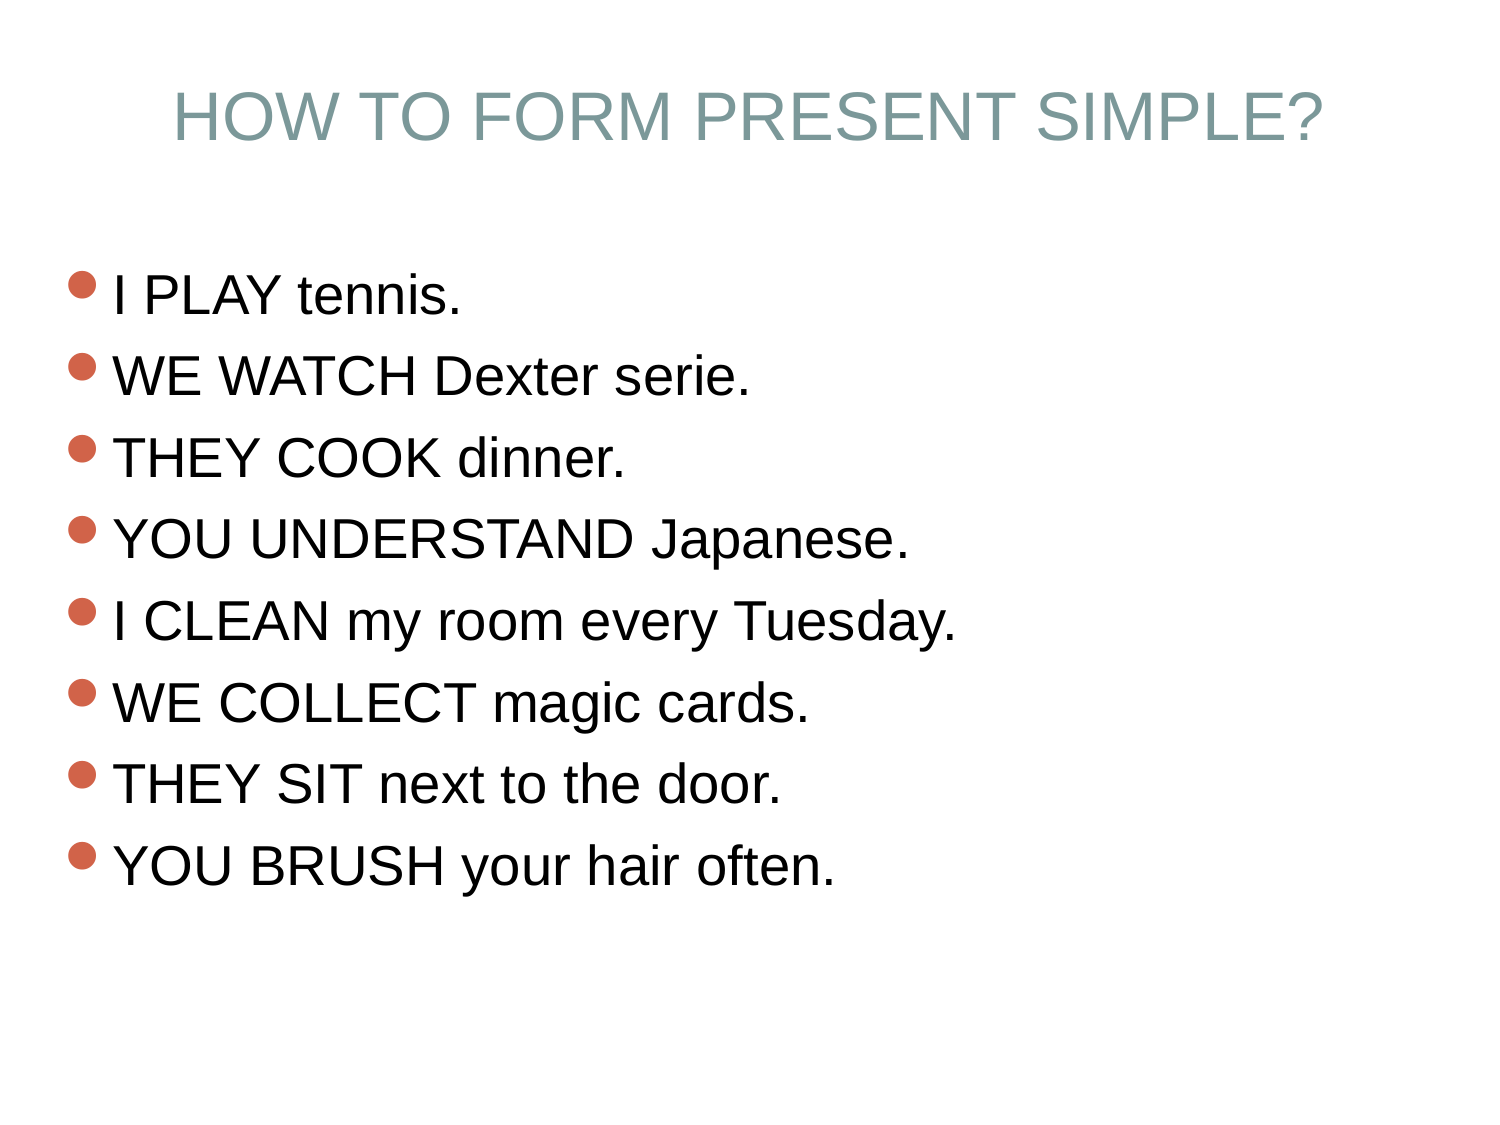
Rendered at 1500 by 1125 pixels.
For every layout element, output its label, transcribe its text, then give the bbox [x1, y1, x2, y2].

list I PLAY tennis. WE WATCH Dexter serie. THEY COOK dinner. YOU UNDERSTAND Japanese. I CLEAN my room every Tuesday. WE COLLECT magic cards. THEY SIT next to the door. YOU BRUSH your hair often. [49, 250, 1445, 1001]
title HOW TO FORM PRESENT SIMPLE? [49, 37, 1450, 162]
